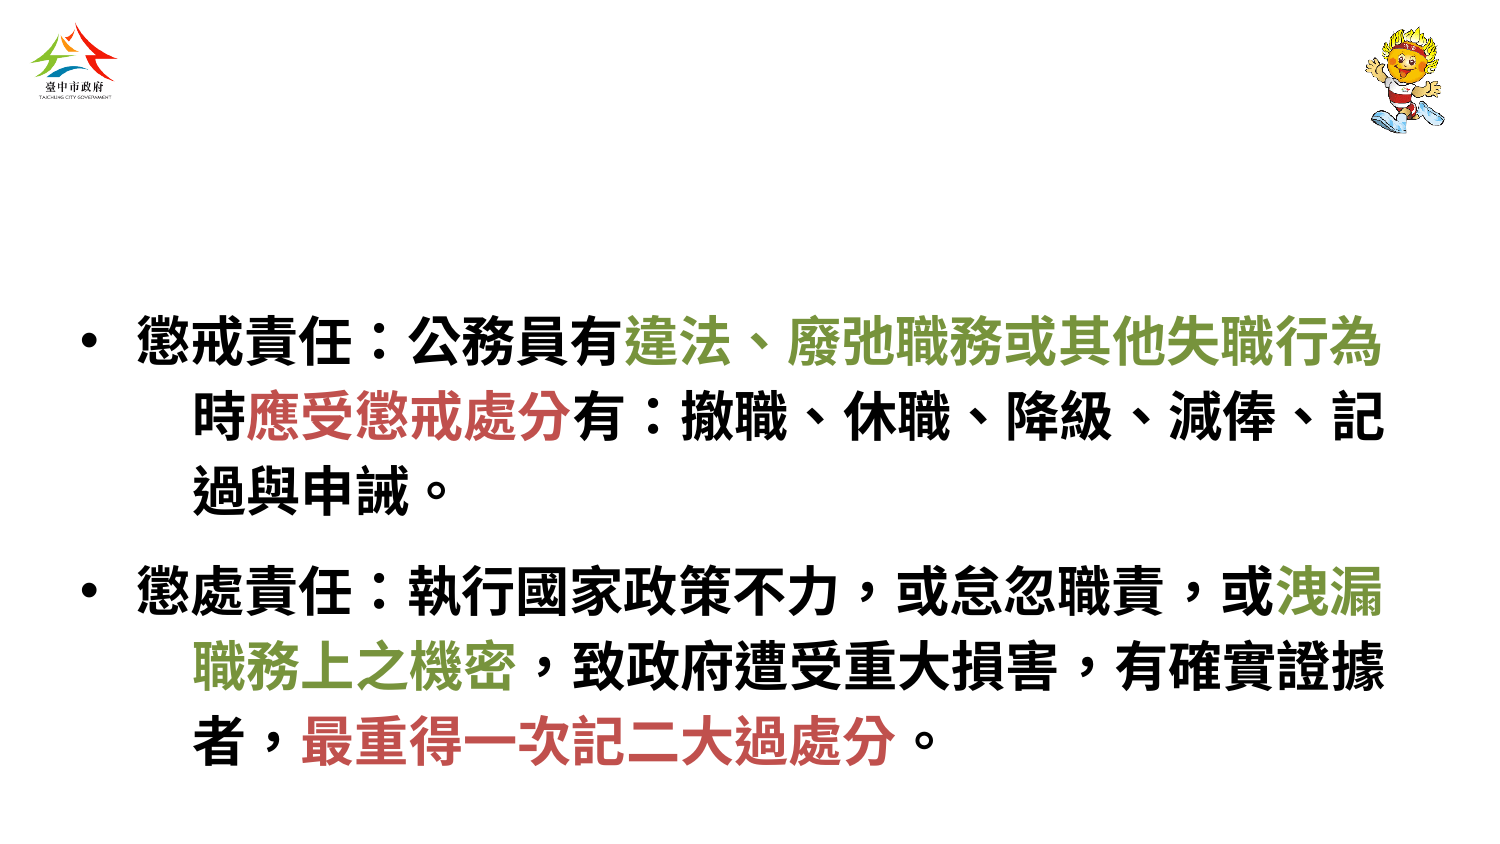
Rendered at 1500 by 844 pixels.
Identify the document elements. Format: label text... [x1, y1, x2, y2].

list 懲戒責任：公務員有違法、廢弛職務或其他失職行為時應受懲戒處分有：撤職、休職、降級、減俸、記過與申誡。 懲處責任：執行國家政策不力，或怠忽職責，或洩漏職務上之機密，致政府遭受重大損害，有確實證據者，最重得一次記二大過處分。 [64, 290, 1415, 812]
title 洩密之行政責任 [75, 45, 1426, 186]
